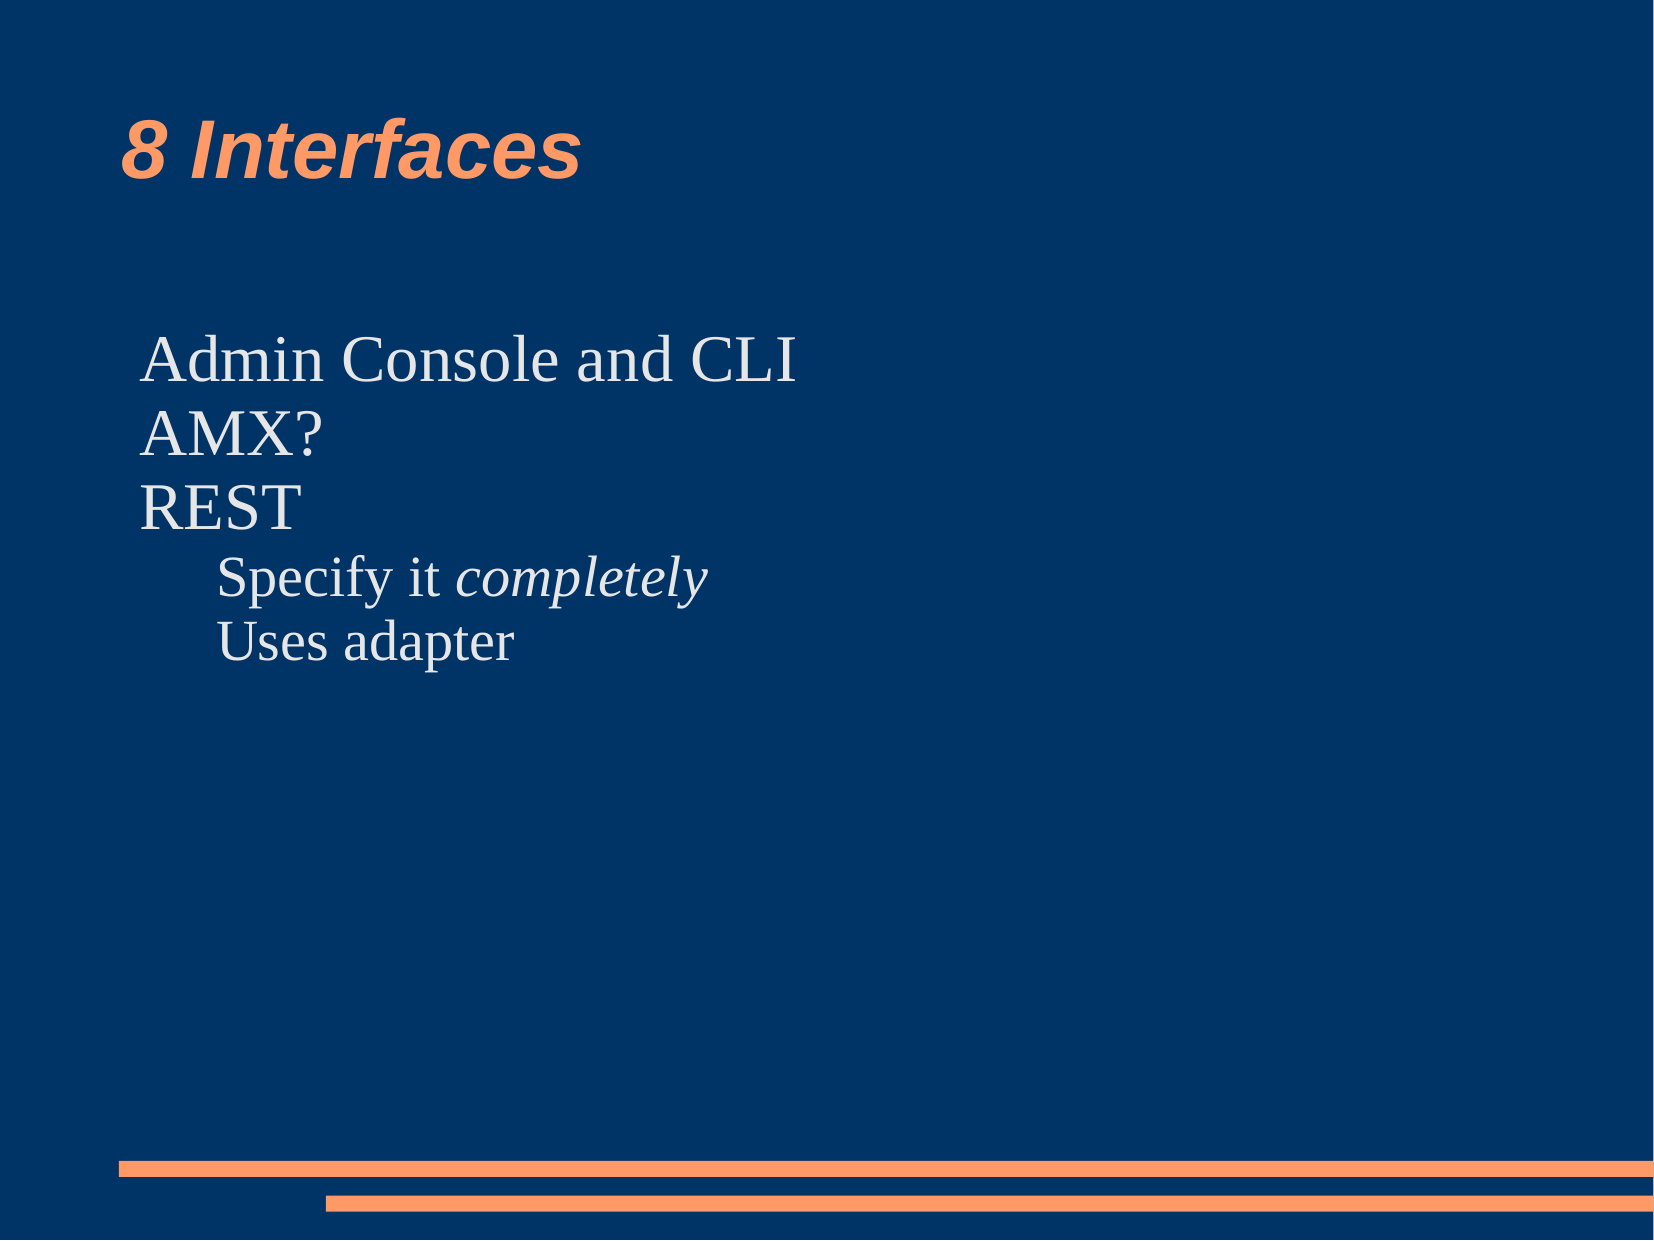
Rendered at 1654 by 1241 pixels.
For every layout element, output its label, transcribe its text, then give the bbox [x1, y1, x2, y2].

title 8 Interfaces [121, 46, 1534, 254]
list Admin Console and CLI AMX? REST Specify it completely Uses adapter [121, 322, 1561, 1133]
